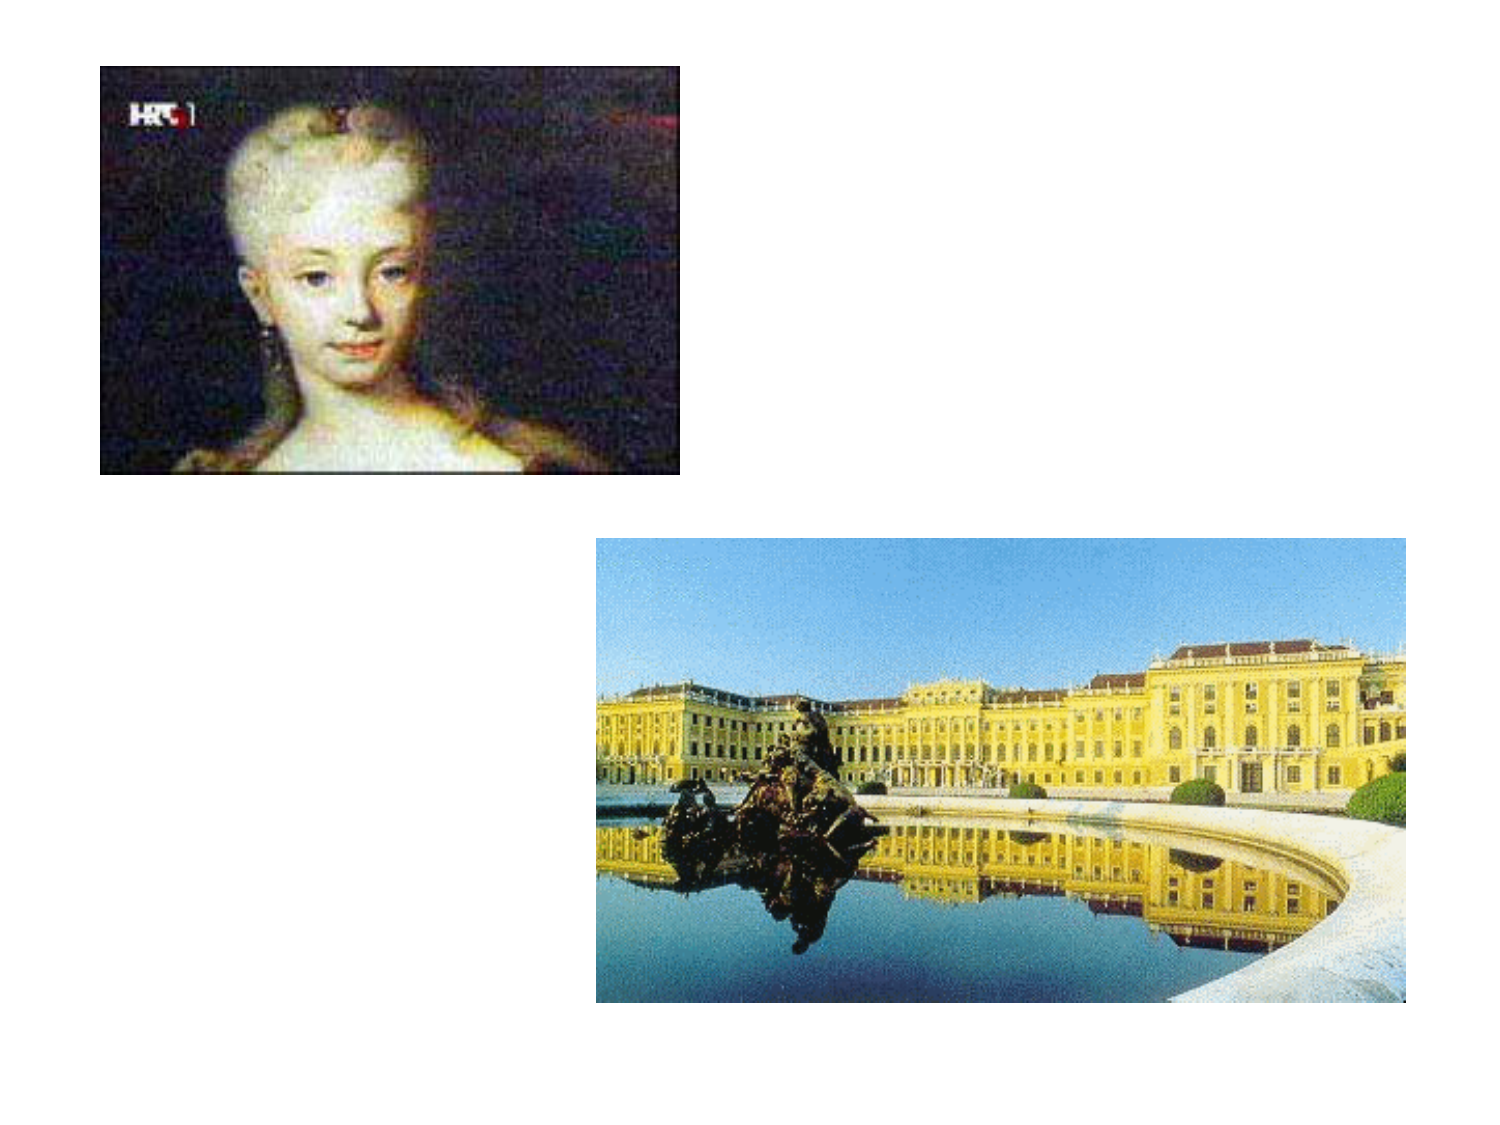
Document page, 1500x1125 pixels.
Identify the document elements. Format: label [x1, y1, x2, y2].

picture [100, 66, 680, 475]
picture [596, 538, 1406, 1003]
